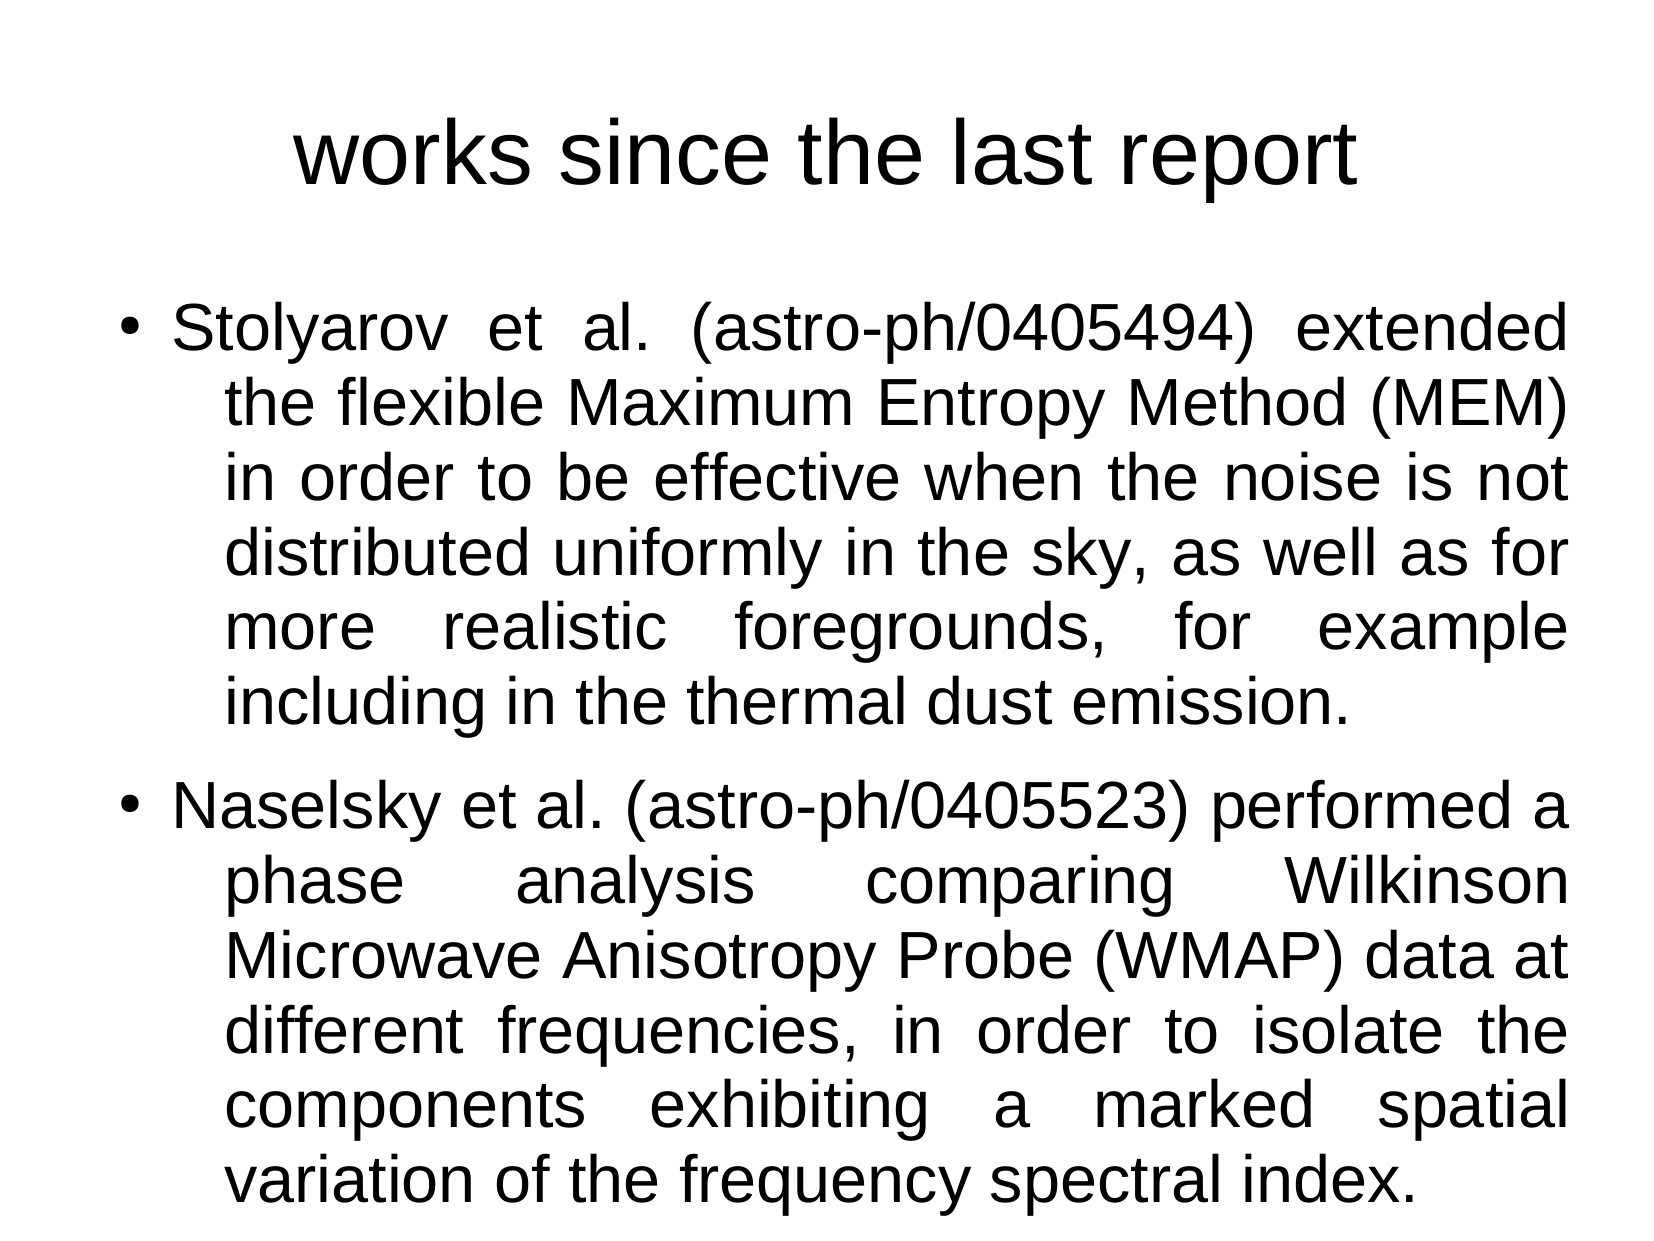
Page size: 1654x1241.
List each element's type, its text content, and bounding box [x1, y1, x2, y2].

title works since the last report [82, 49, 1571, 257]
list Stolyarov et al. (astro-ph/0405494) extended the flexible Maximum Entropy Method (MEM) in order to be effective when the noise is not distributed uniformly in the sky, as well as for more realistic foregrounds, for example including in the thermal dust emission. Naselsky et al. (astro-ph/0405523) performed a phase analysis comparing Wilkinson Microwave Anisotropy Probe (WMAP) data at different frequencies, in order to isolate the components exhibiting a marked spatial variation of the frequency spectral index. [82, 290, 1571, 1217]
